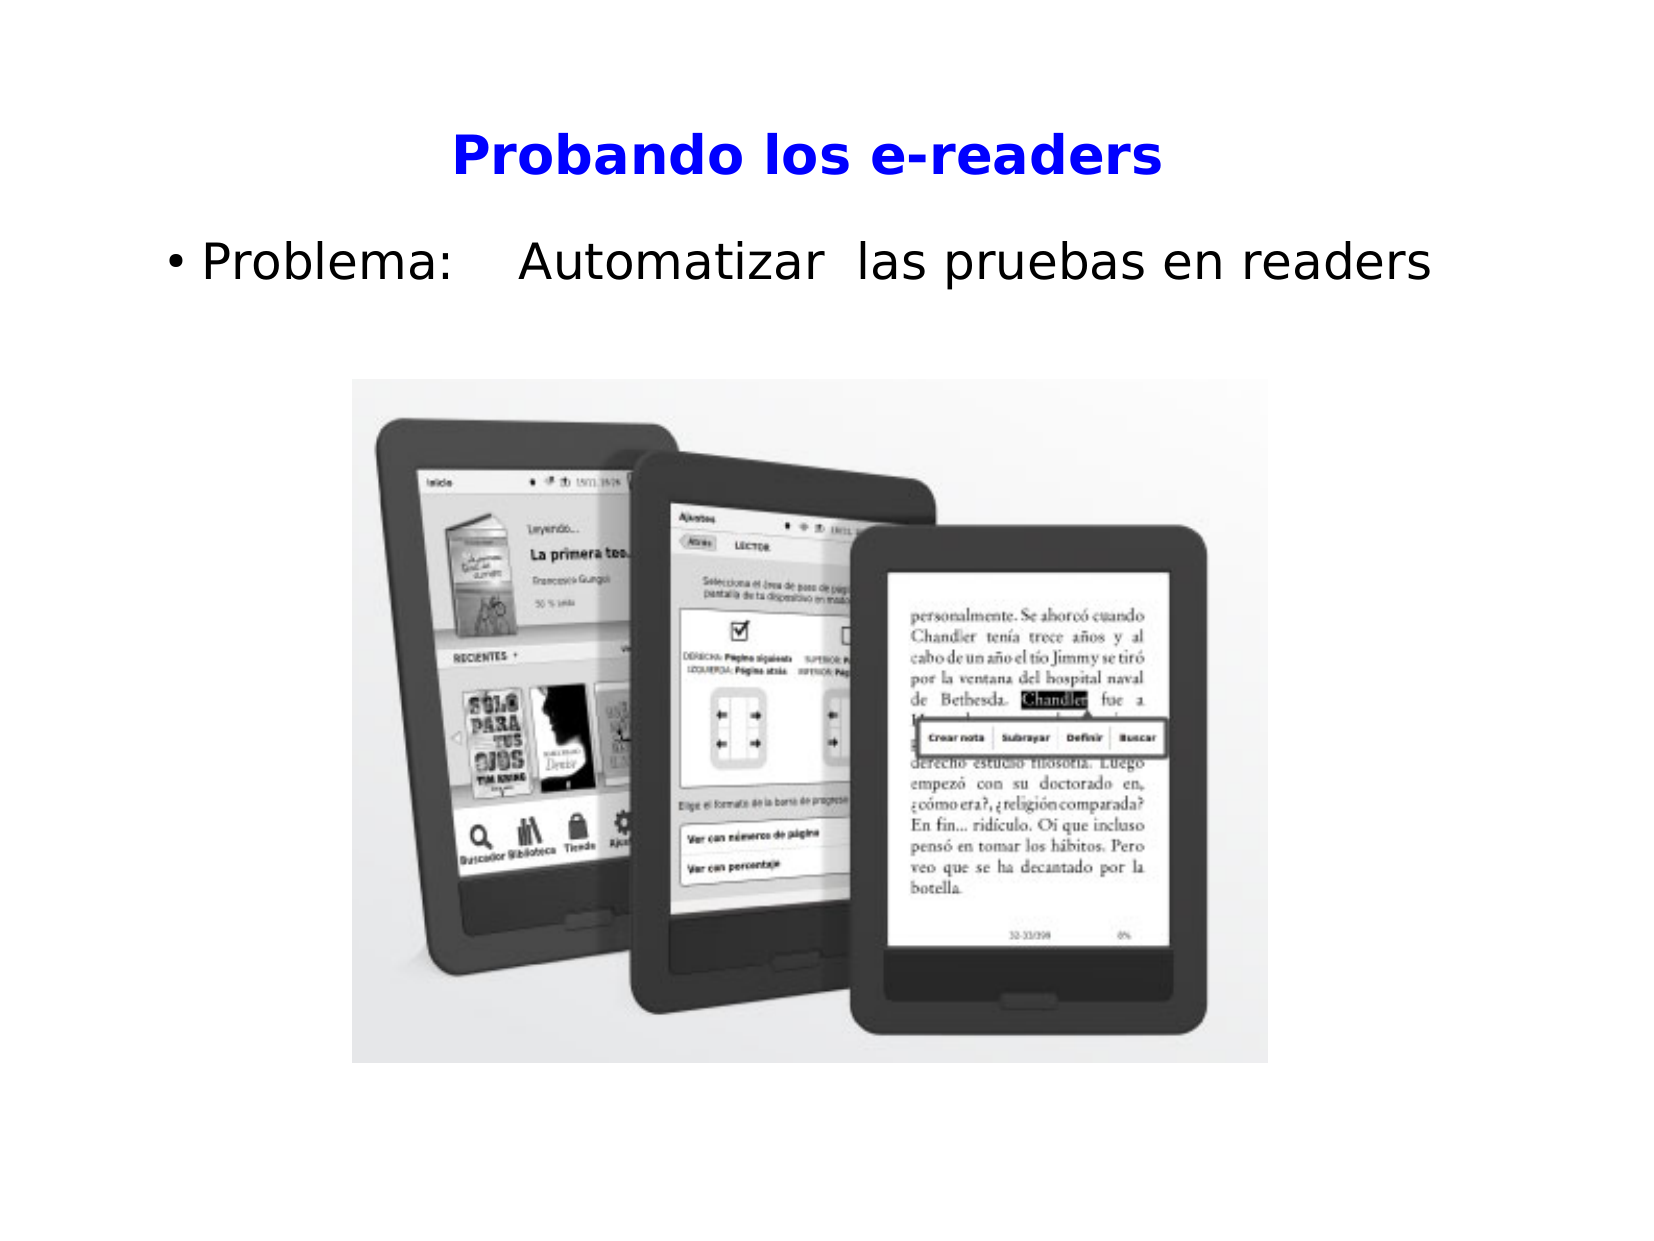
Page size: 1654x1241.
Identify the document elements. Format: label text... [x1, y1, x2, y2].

text_box Probando los e-readers [436, 117, 1180, 196]
picture [352, 379, 1268, 1063]
text_box Problema: Automatizar las pruebas en readers [152, 225, 1525, 299]
